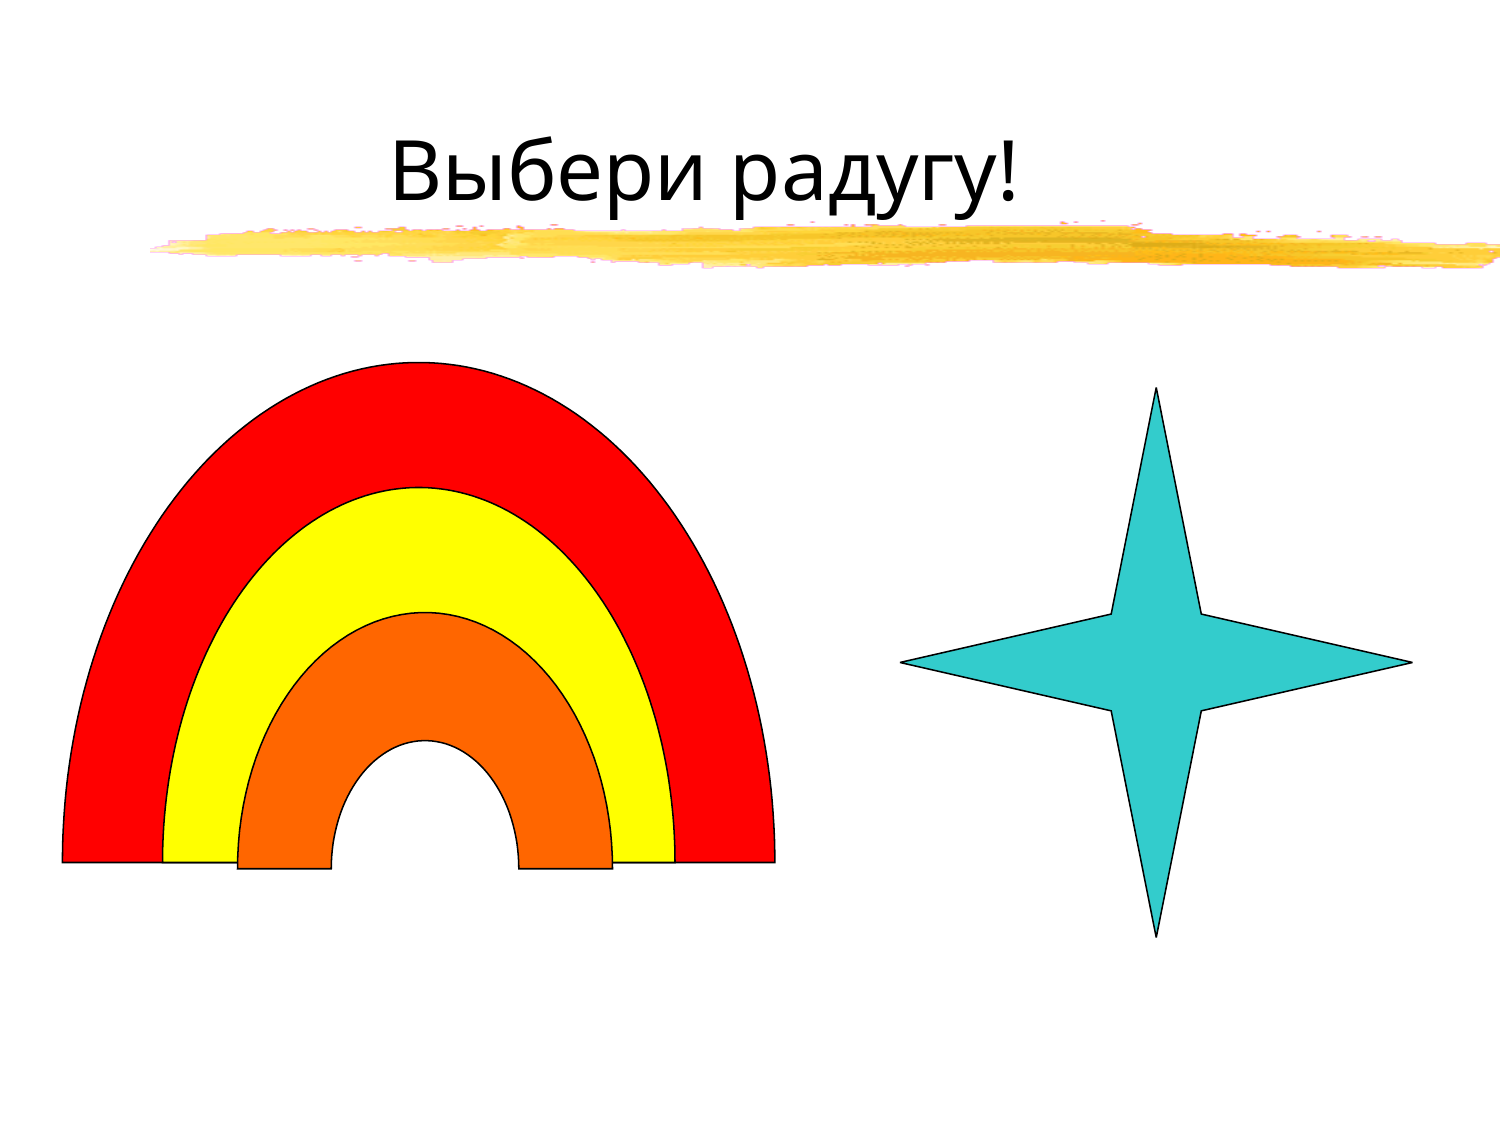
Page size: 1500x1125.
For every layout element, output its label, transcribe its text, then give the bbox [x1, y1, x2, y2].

title Выбери радугу! [66, 37, 1342, 225]
text_box [900, 387, 1413, 938]
text_box [62, 362, 775, 869]
picture [150, 215, 1500, 279]
